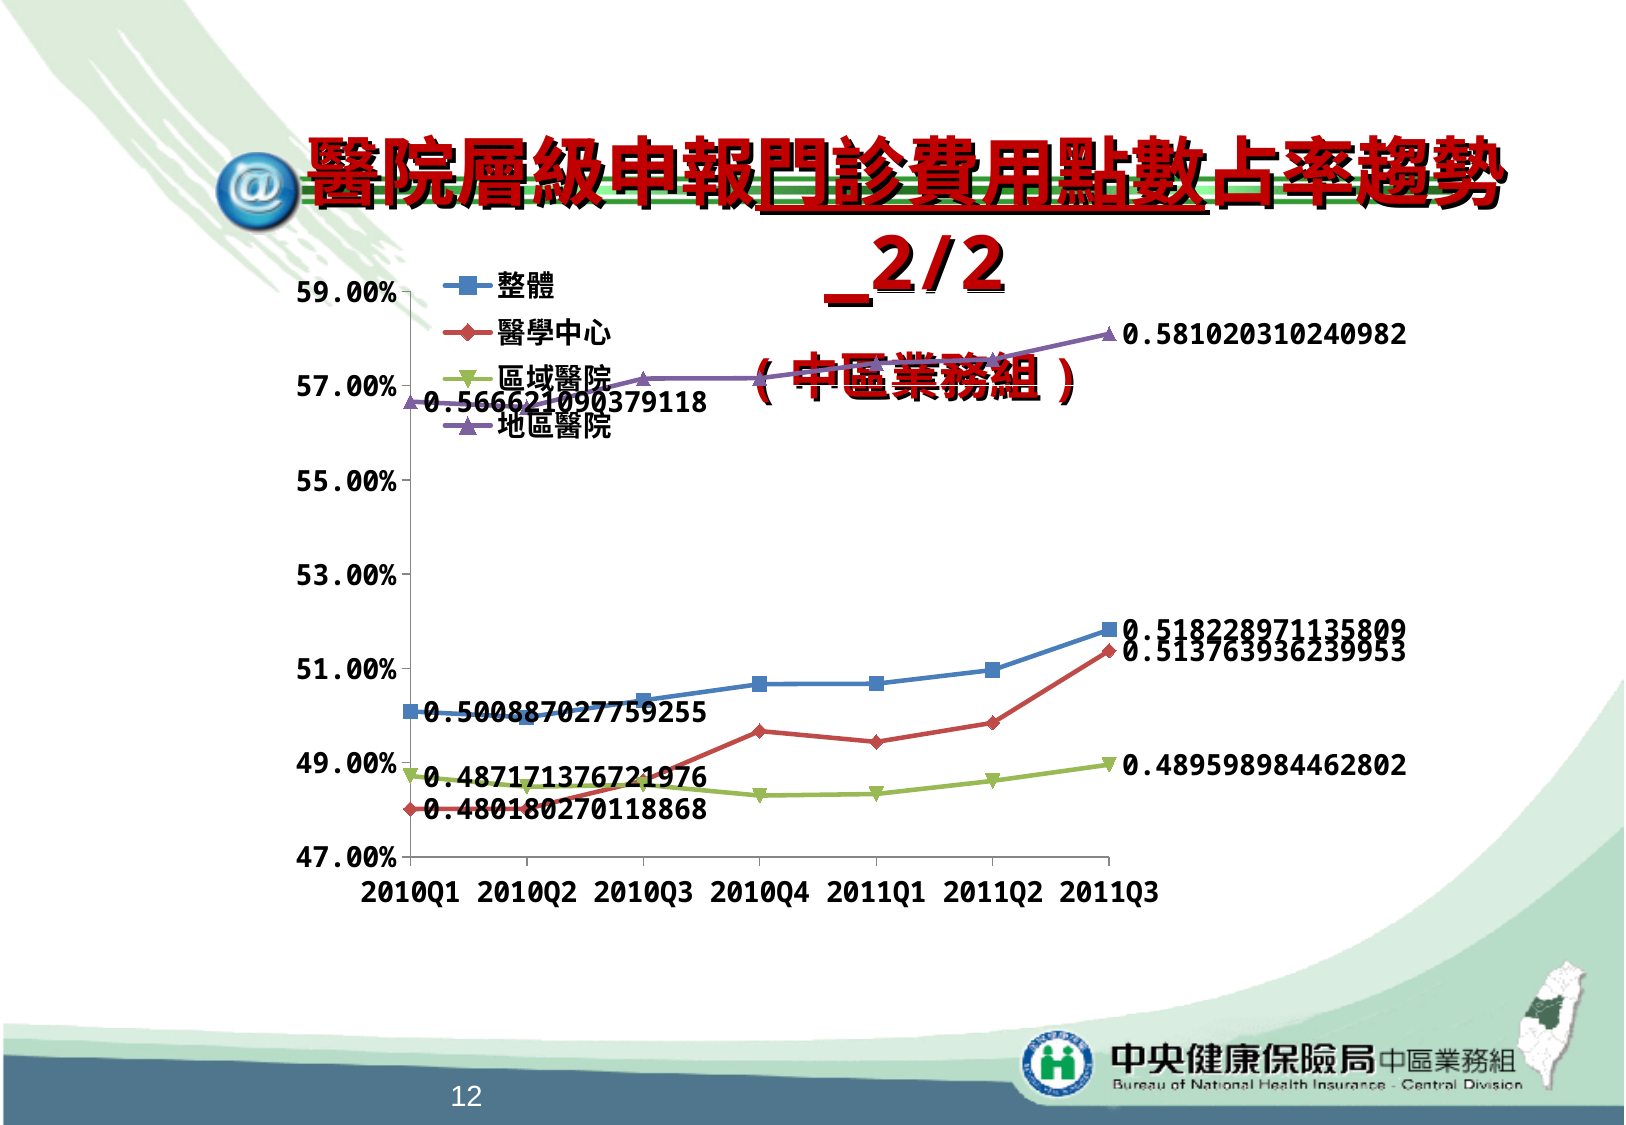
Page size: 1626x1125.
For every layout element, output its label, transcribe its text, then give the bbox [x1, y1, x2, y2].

text_box [435, 1065, 815, 1125]
chart [273, 257, 1411, 926]
title 醫院層級申報門診費用點數占率趨勢_2/2 (中區業務組) [214, 117, 1614, 305]
